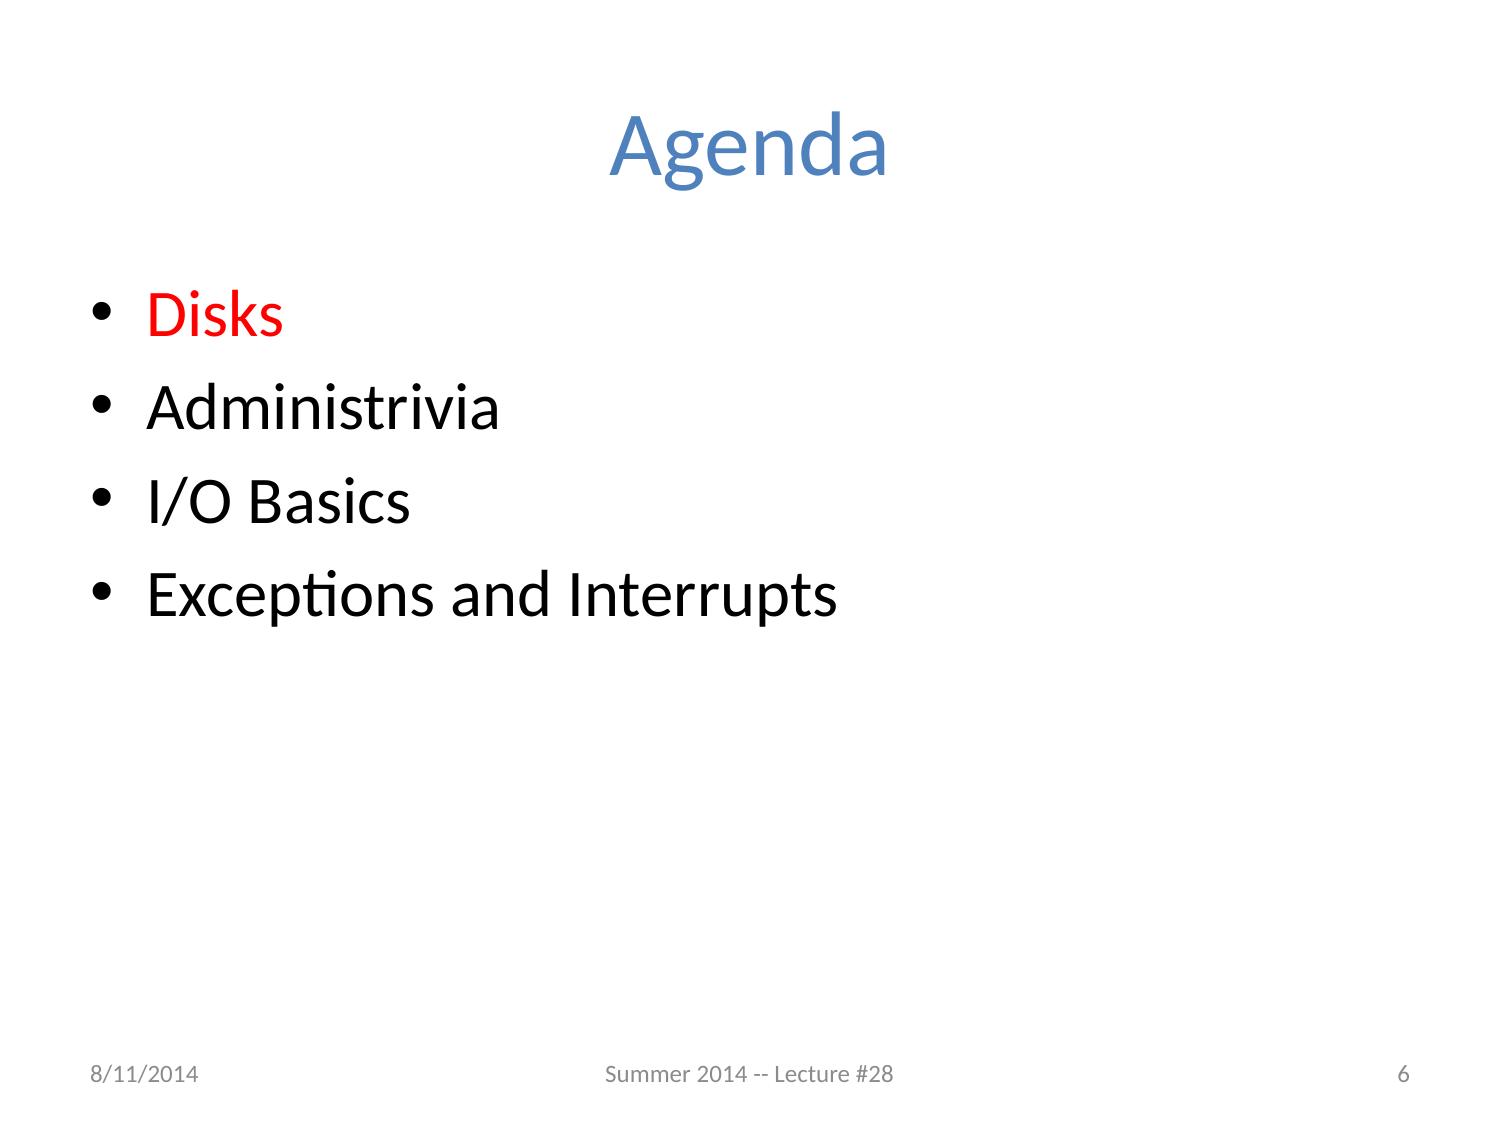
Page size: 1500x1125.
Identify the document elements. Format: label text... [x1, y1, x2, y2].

slide_number 8/11/2014 [75, 1042, 425, 1103]
title Agenda [75, 45, 1425, 233]
slide_number <number> [1074, 1042, 1425, 1103]
list Disks Administrivia I/O Basics Exceptions and Interrupts [75, 262, 1425, 1073]
footer Summer 2014 -- Lecture #28 [512, 1042, 988, 1103]
